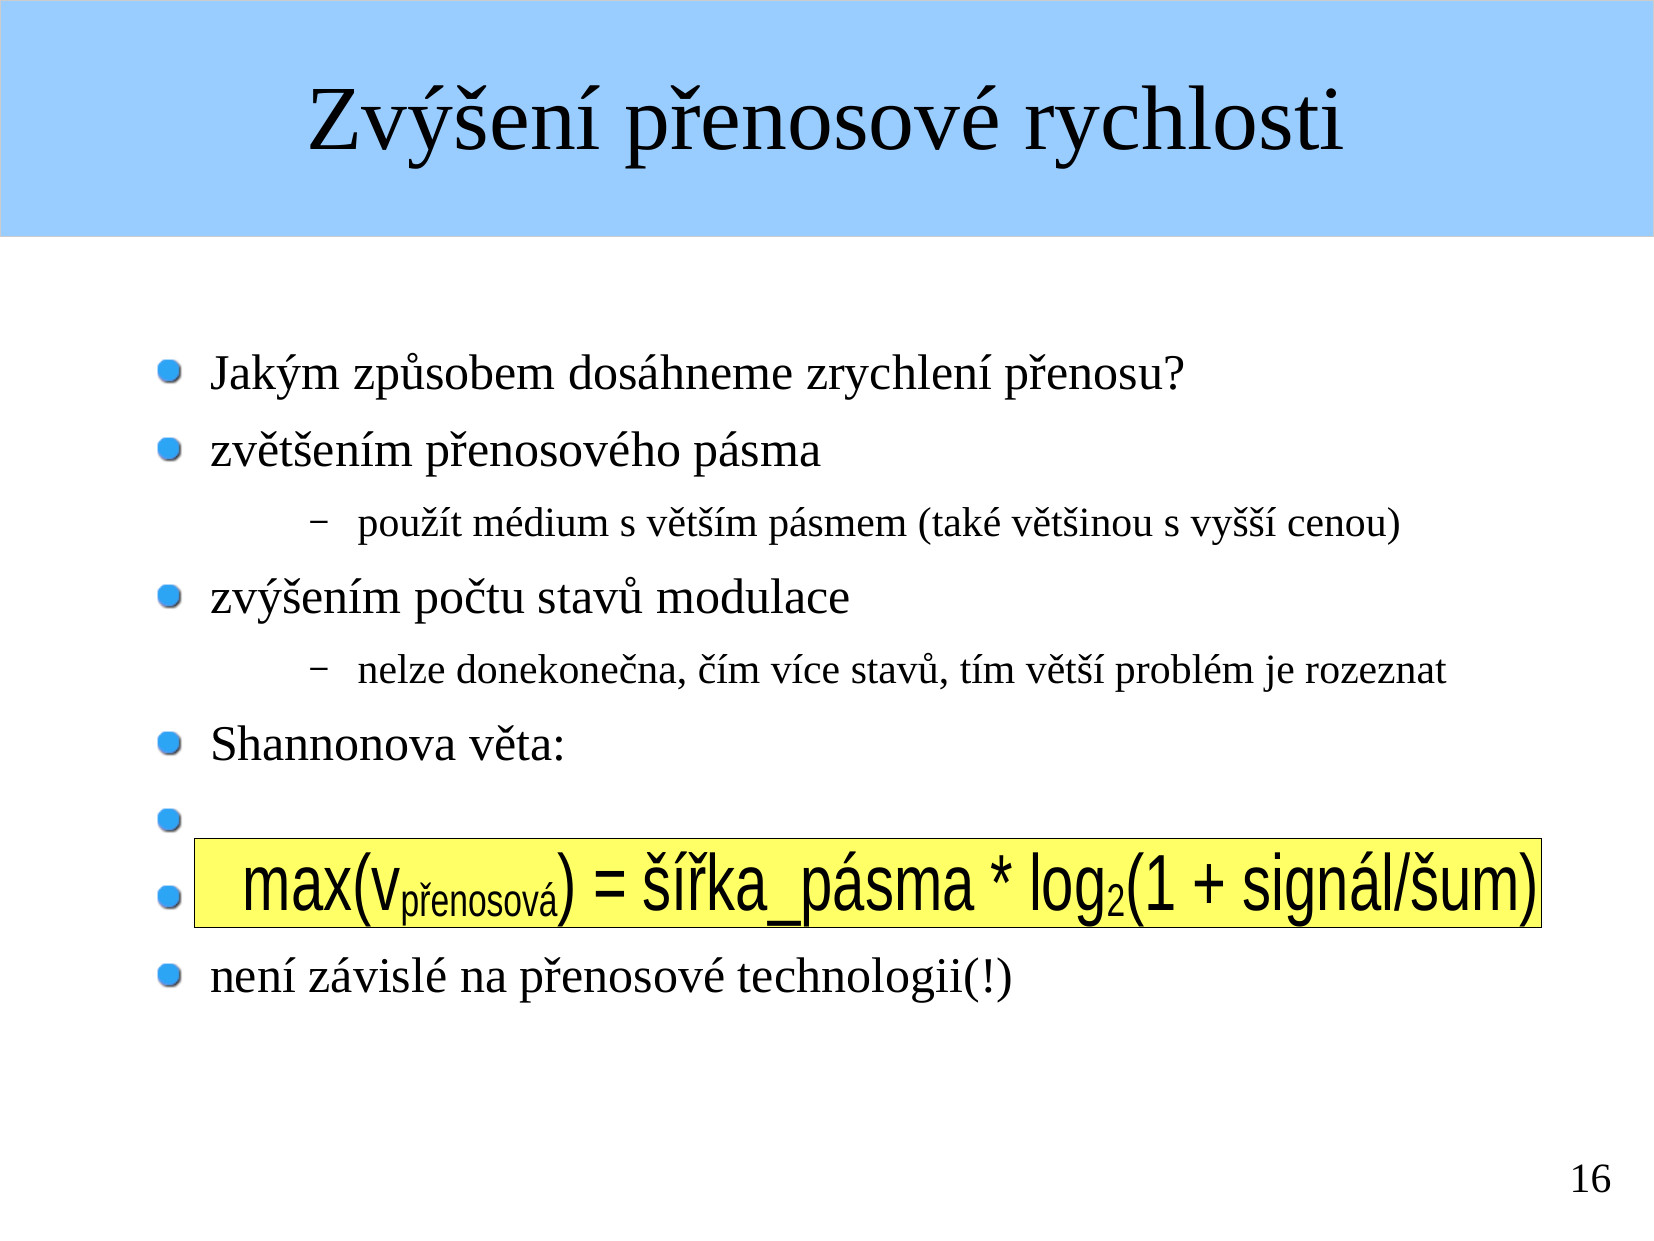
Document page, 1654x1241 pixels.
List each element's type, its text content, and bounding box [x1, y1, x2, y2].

text_box max(vpřenosová) = šířka_pásma * log2(1 + signál/šum) [194, 838, 1542, 928]
title Zvýšení přenosové rychlosti [0, 0, 1654, 237]
list Jakým způsobem dosáhneme zrychlení přenosu? zvětšením přenosového pásma použít médium s větším pásmem (také většinou s vyšší cenou) zvýšením počtu stavů modulace nelze donekonečna, čím více stavů, tím větší problém je rozeznat Shannonova věta: není závislé na přenosové technologii(!) [121, 344, 1534, 1127]
